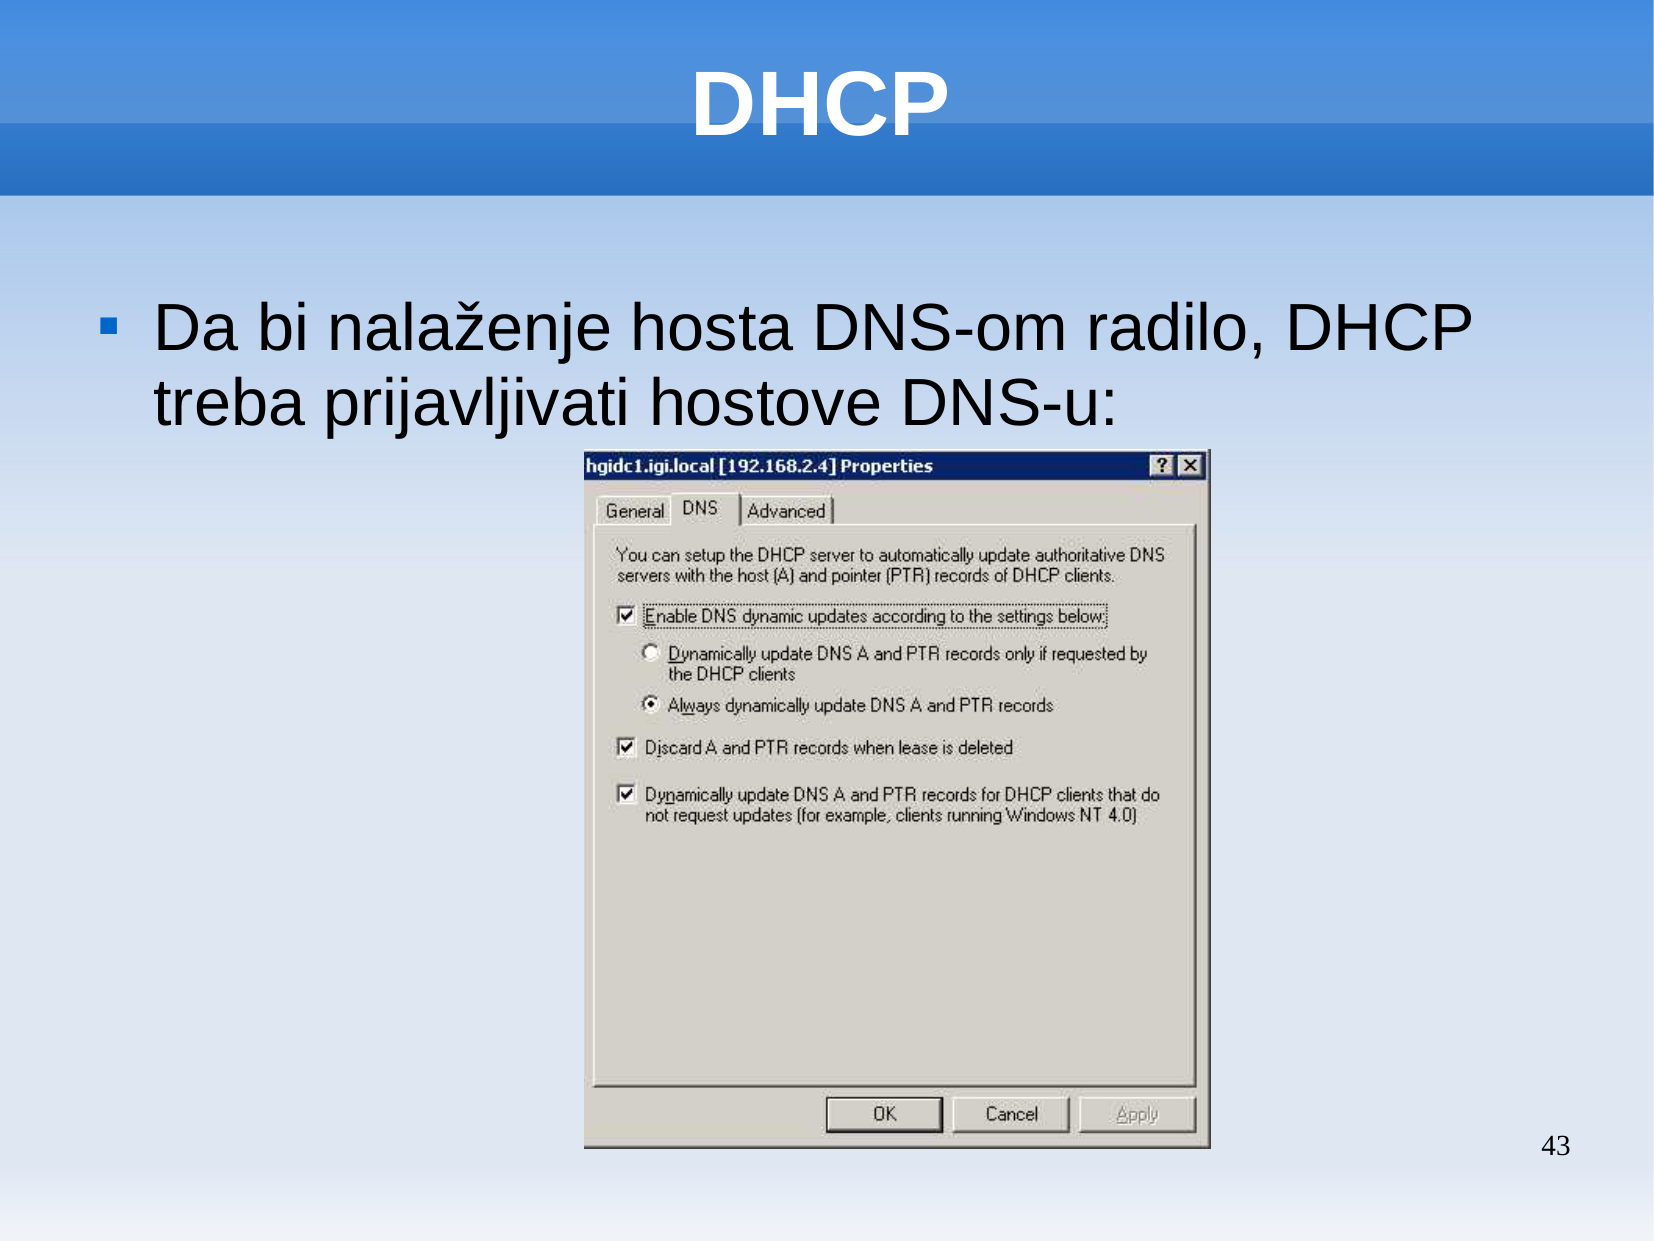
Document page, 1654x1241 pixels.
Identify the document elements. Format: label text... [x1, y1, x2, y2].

list Da bi nalaženje hosta DNS-om radilo, DHCP treba prijavljivati hostove DNS-u: [82, 290, 1571, 1094]
title DHCP [76, 7, 1565, 200]
picture [0, 0, 1654, 1241]
